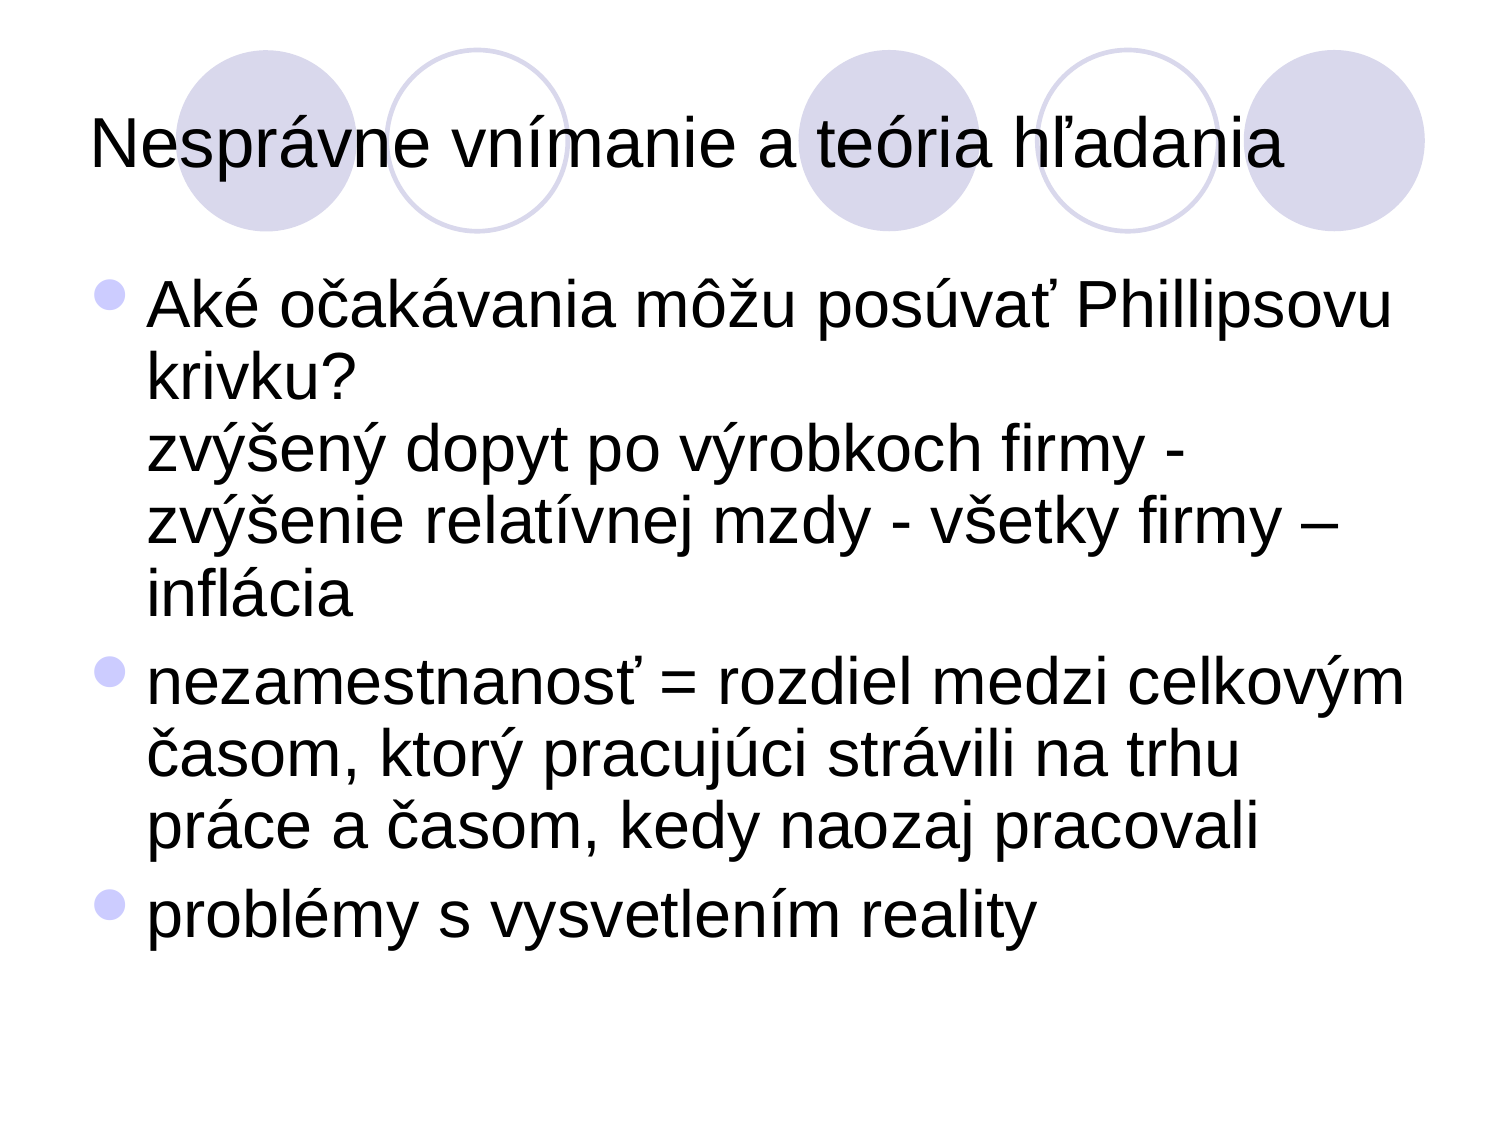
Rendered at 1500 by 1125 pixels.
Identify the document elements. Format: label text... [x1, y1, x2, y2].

title Nesprávne vnímanie a teória hľadania [75, 45, 1426, 233]
list Aké očakávania môžu posúvať Phillipsovu krivku? zvýšený dopyt po výrobkoch firmy - zvýšenie relatívnej mzdy - všetky firmy – inflácia nezamestnanosť = rozdiel medzi celkovým časom, ktorý pracujúci strávili na trhu práce a časom, kedy naozaj pracovali problémy s vysvetlením reality [75, 262, 1426, 1006]
